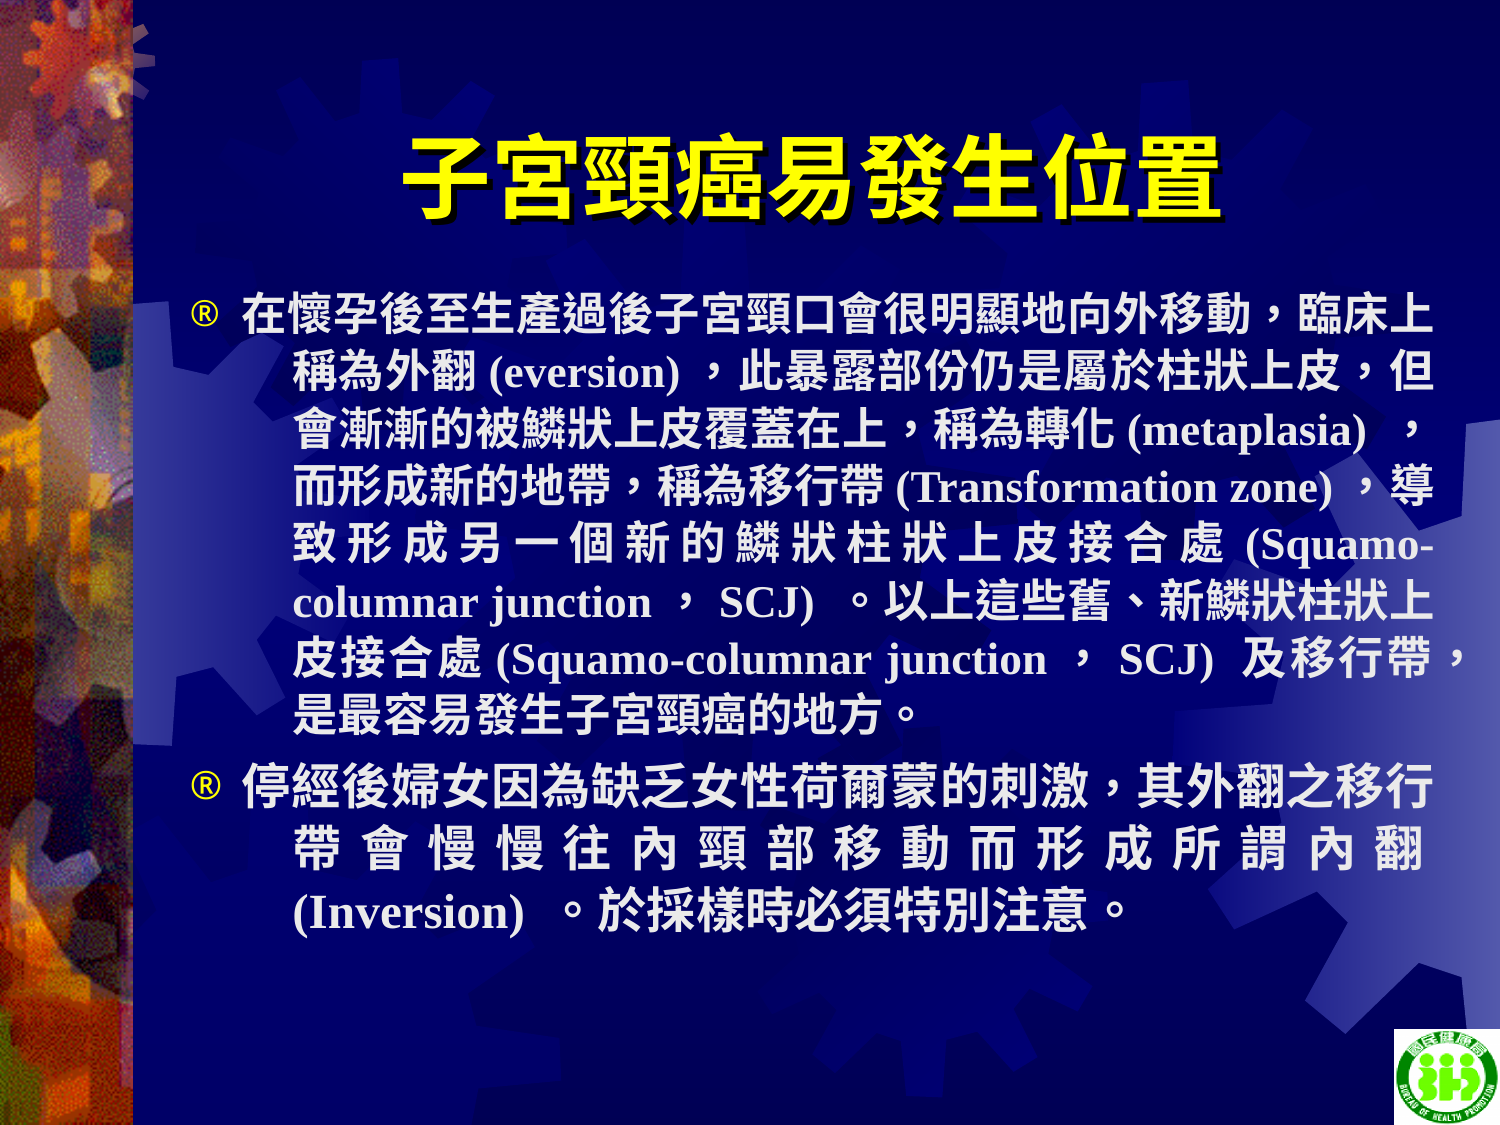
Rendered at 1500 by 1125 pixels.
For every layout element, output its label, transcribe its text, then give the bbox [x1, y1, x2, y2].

title 子宮頸癌易發生位置 [174, 50, 1450, 238]
list 在懷孕後至生產過後子宮頸口會很明顯地向外移動，臨床上稱為外翻(eversion)，此暴露部份仍是屬於柱狀上皮，但會漸漸的被鱗狀上皮覆蓋在上，稱為轉化(metaplasia) ，而形成新的地帶，稱為移行帶(Transformation zone)，導致形成另一個新的鱗狀柱狀上皮接合處(Squamo-columnar junction，SCJ) 。以上這些舊、新鱗狀柱狀上皮接合處(Squamo-columnar junction，SCJ) 及移行帶，是最容易發生子宮頸癌的地方。 停經後婦女因為缺乏女性荷爾蒙的刺激，其外翻之移行帶會慢慢往內頸部移動而形成所謂內翻(Inversion) 。於採樣時必須特別注意。 [174, 275, 1450, 951]
